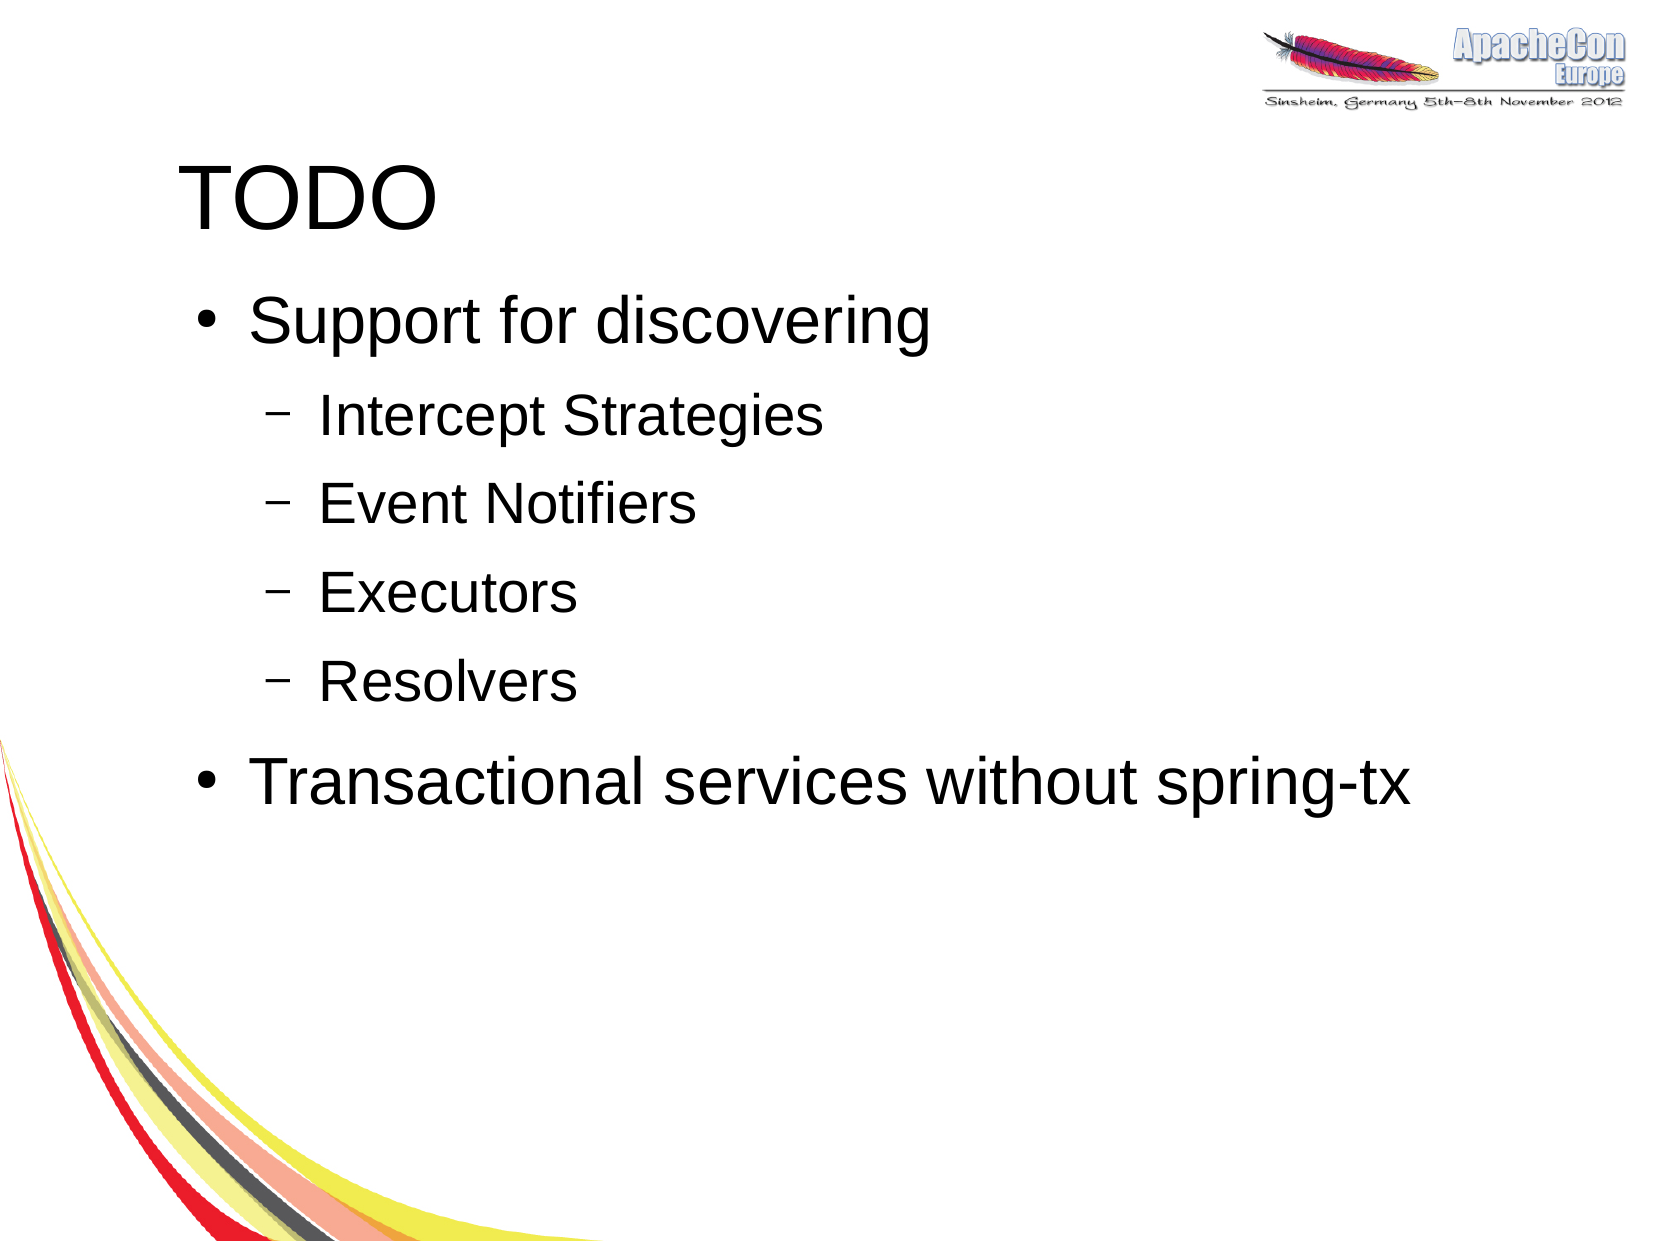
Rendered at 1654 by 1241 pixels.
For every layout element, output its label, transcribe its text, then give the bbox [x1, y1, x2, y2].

picture [0, 0, 1654, 1241]
list Support for discovering Intercept Strategies Event Notifiers Executors Resolvers Transactional services without spring-tx [177, 283, 1536, 1004]
title TODO [177, 141, 1536, 254]
